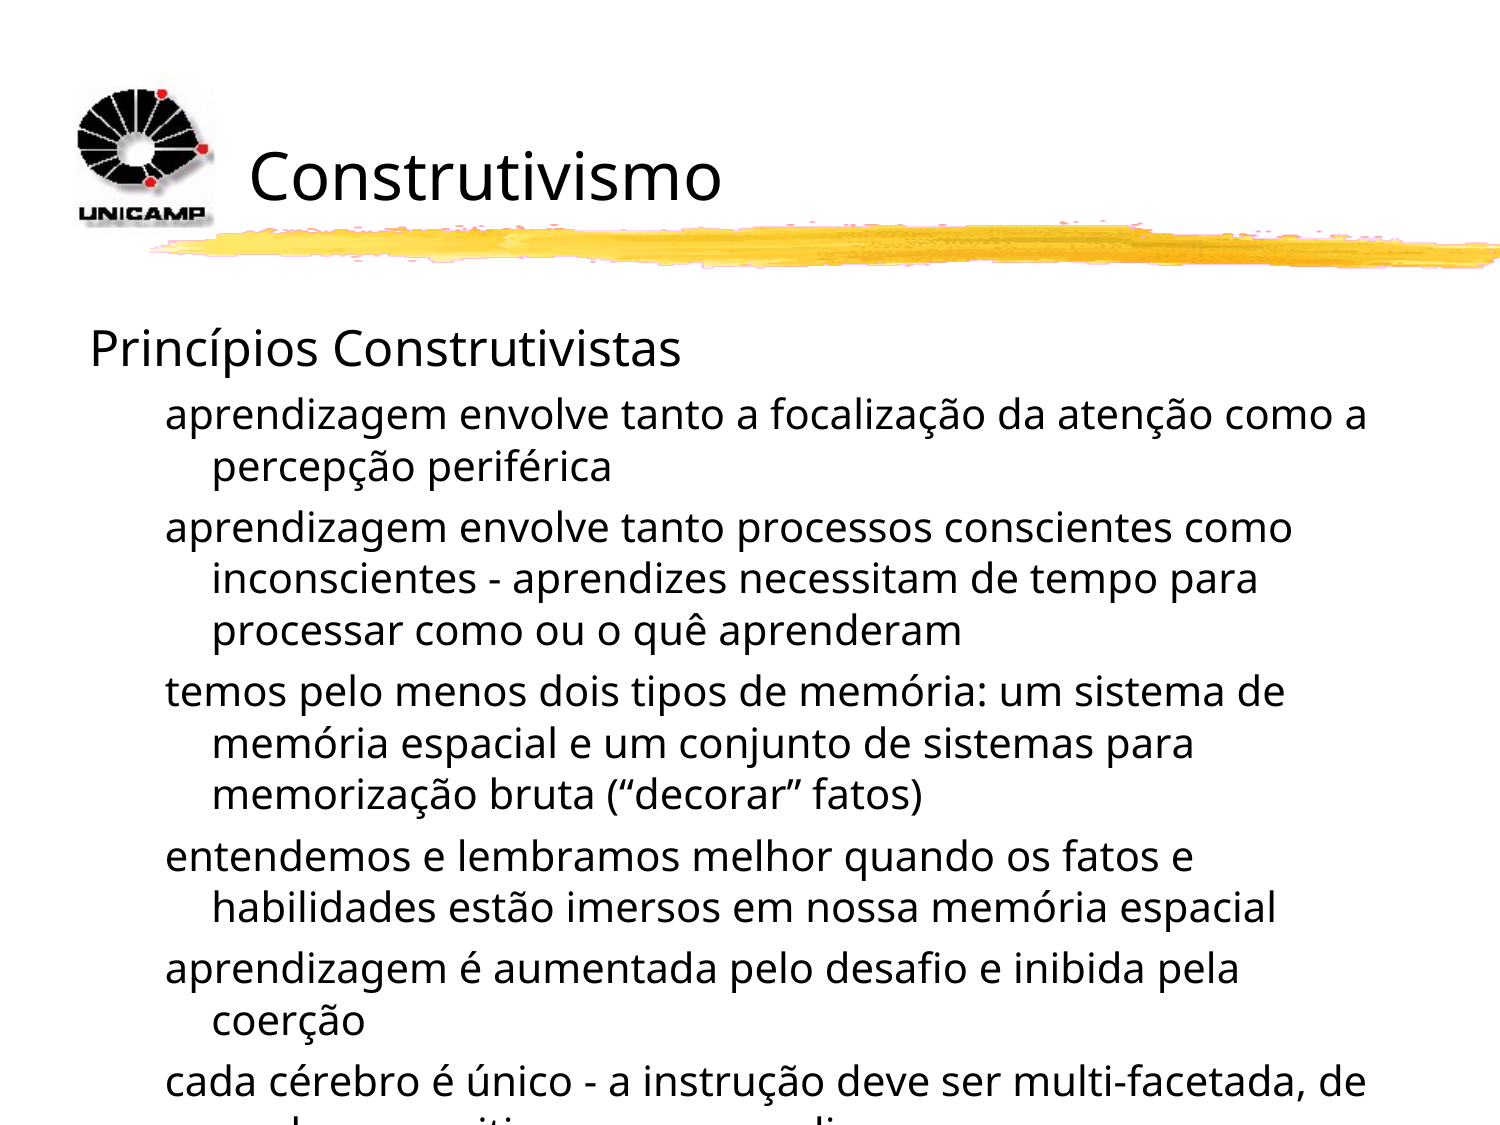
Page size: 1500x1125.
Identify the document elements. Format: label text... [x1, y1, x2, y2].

title Construtivismo [233, 37, 1434, 225]
picture [75, 74, 1500, 279]
list Princípios Construtivistas aprendizagem envolve tanto a focalização da atenção como a percepção periférica aprendizagem envolve tanto processos conscientes como inconscientes - aprendizes necessitam de tempo para processar como ou o quê aprenderam temos pelo menos dois tipos de memória: um sistema de memória espacial e um conjunto de sistemas para memorização bruta (“decorar” fatos) entendemos e lembramos melhor quando os fatos e habilidades estão imersos em nossa memória espacial aprendizagem é aumentada pelo desafio e inibida pela coerção cada cérebro é único - a instrução deve ser multi-facetada, de modo a permitir que os aprendizem expressem suas preferências [74, 309, 1417, 1029]
